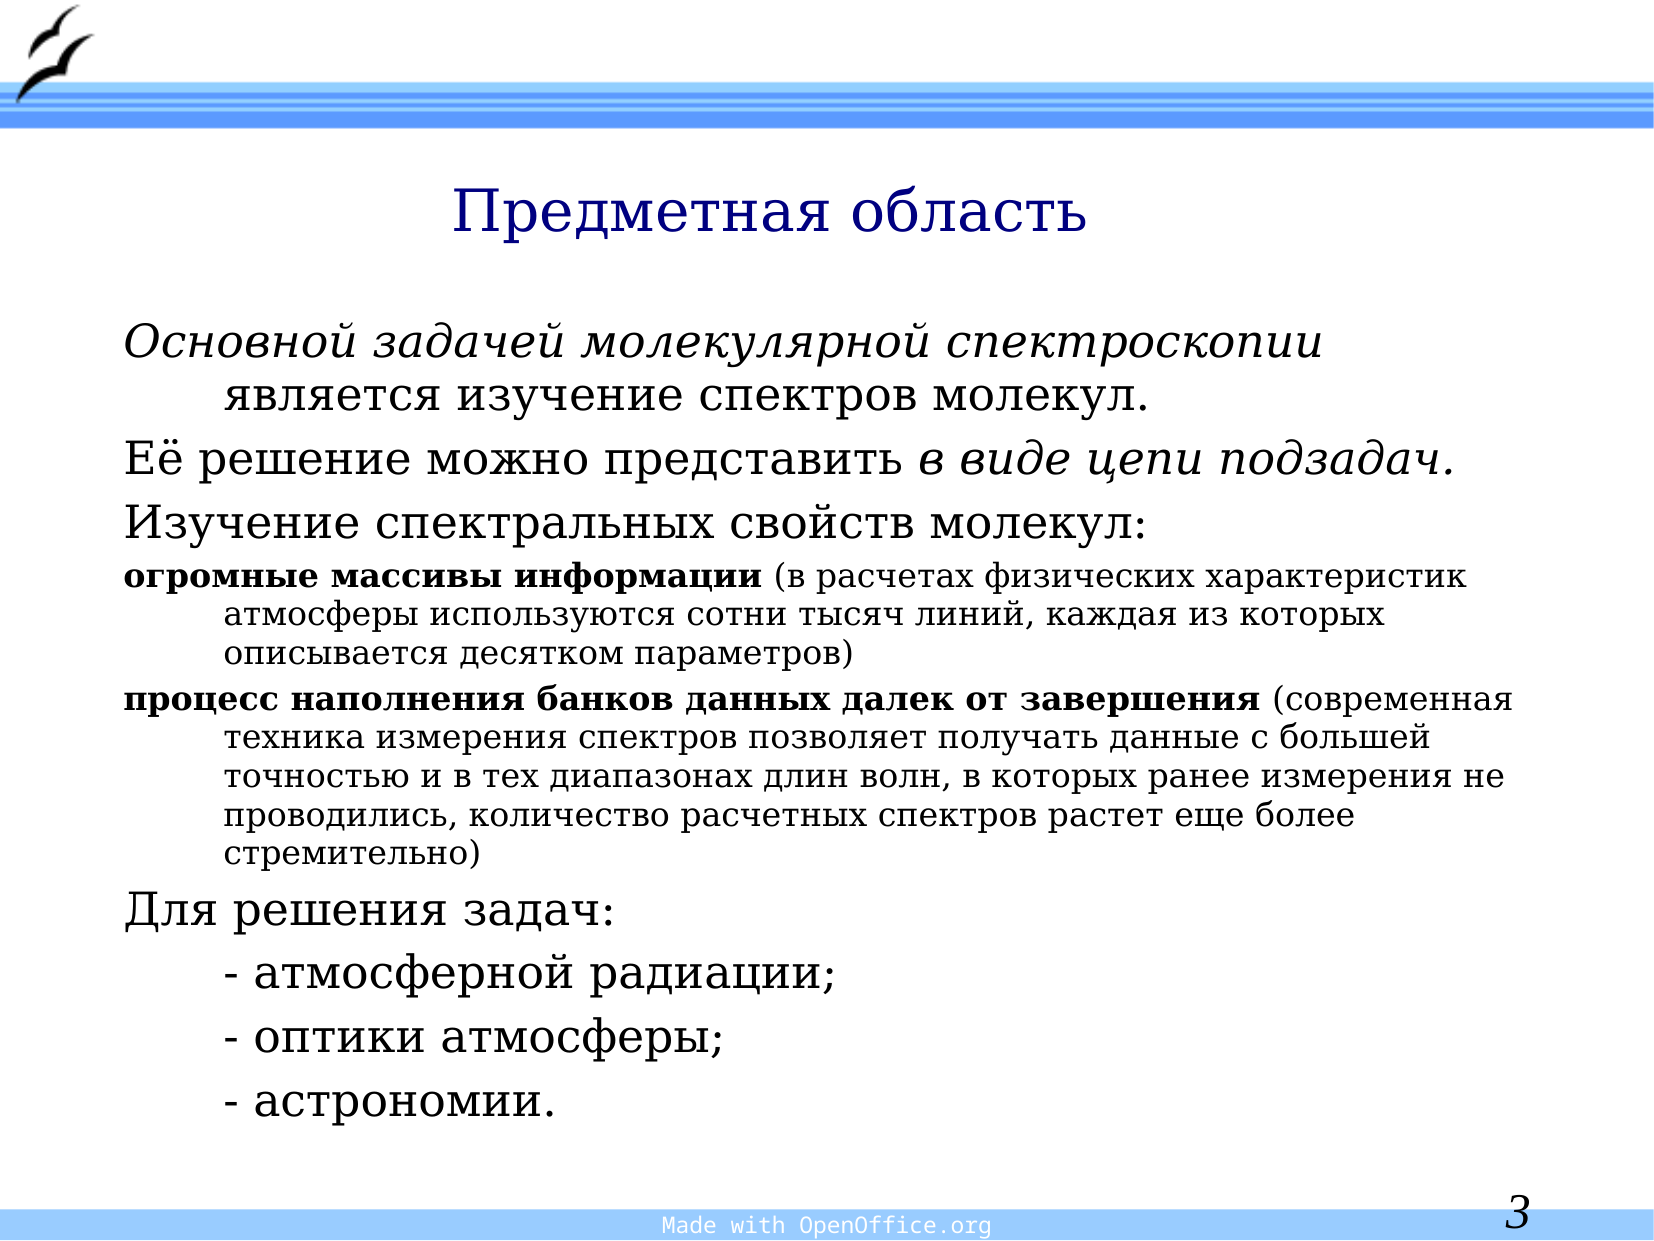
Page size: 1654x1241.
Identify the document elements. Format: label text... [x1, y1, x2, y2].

picture [0, 0, 1654, 133]
subtitle Основной задачей молекулярной спектроскопии является изучение спектров молекул. Её решение можно представить в виде цепи подзадач. Изучение спектральных свойств молекул: огромные массивы информации (в расчетах физических характеристик атмосферы используются сотни тысяч линий, каждая из которых описывается десятком параметров) процесс наполнения банков данных далек от завершения (современная техника измерения спектров позволяет получать данные с большей точностью и в тех диапазонах длин волн, в которых ранее измерения не проводились, количество расчетных спектров растет еще более стремительно) Для решения задач: - атмосферной радиации; - оптики атмосферы; - астрономии. [123, 314, 1536, 1127]
title Предметная область [64, 127, 1477, 296]
